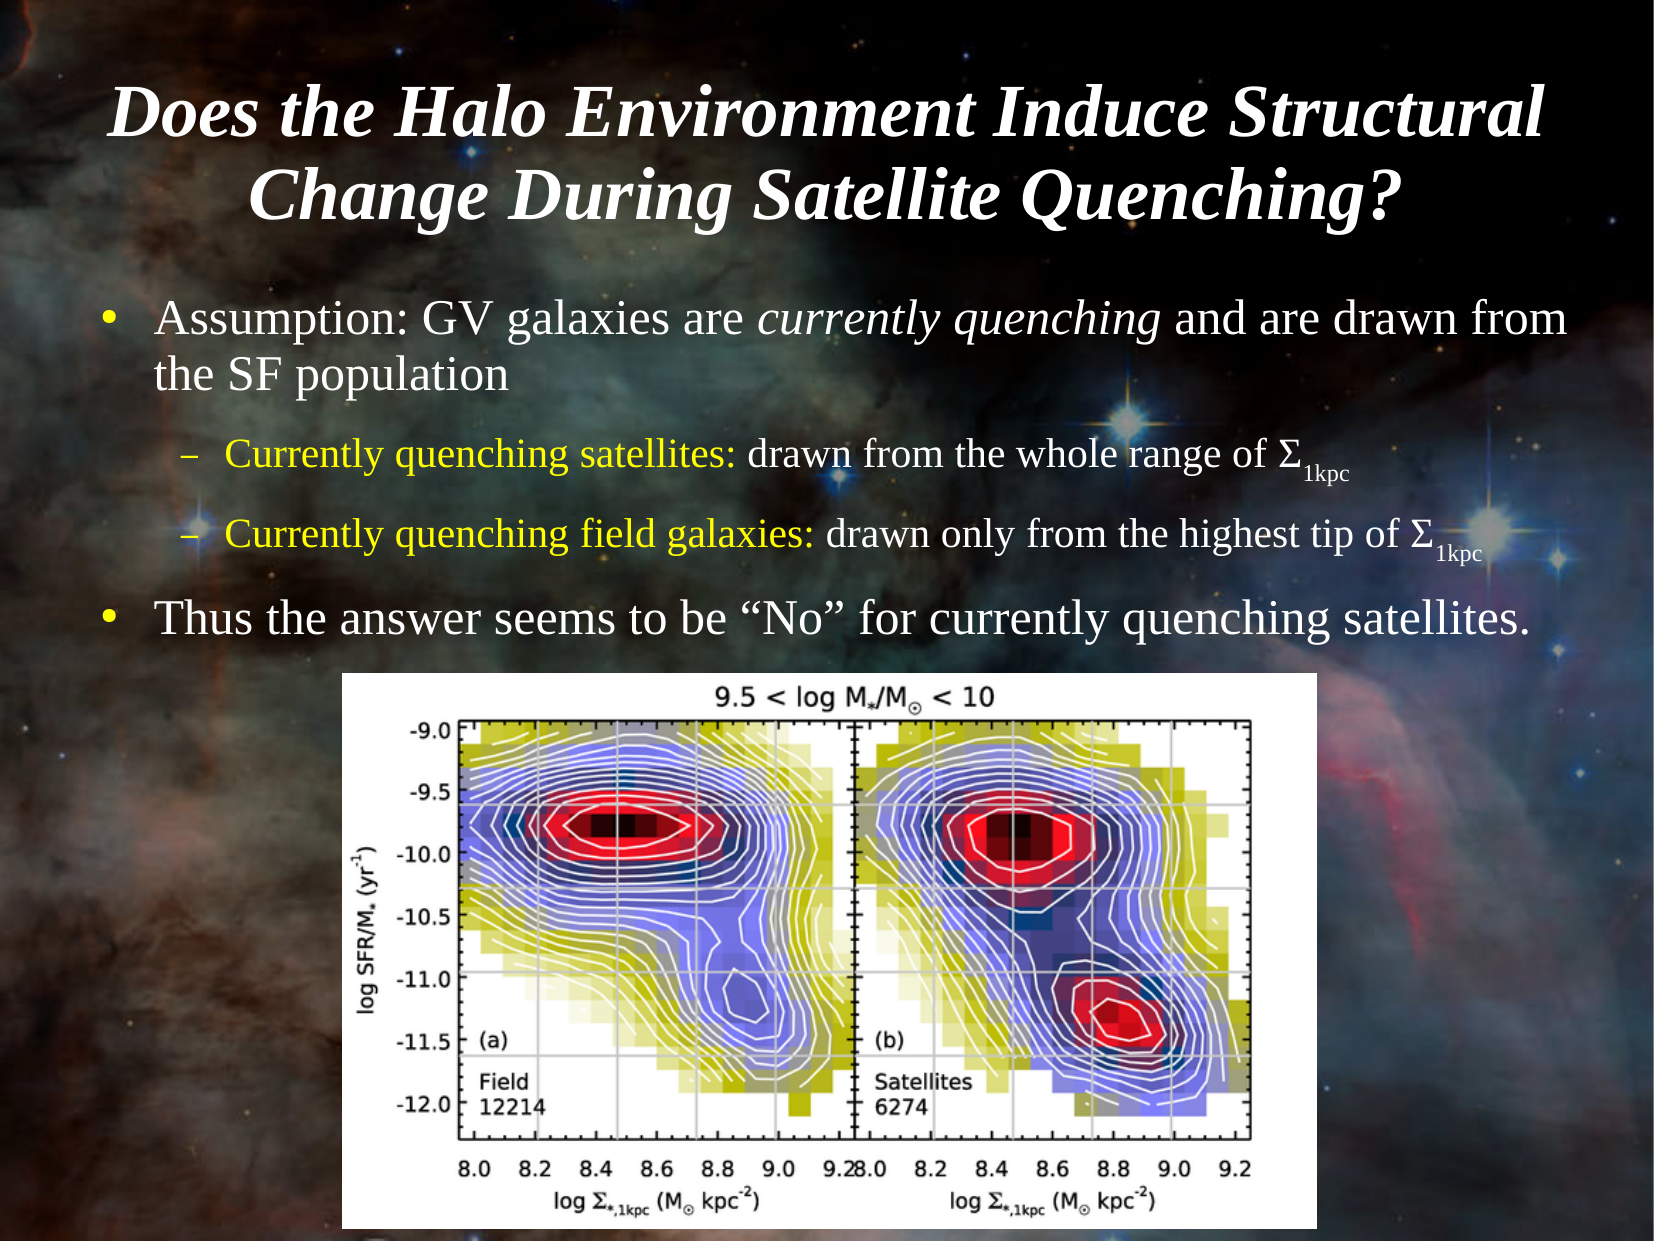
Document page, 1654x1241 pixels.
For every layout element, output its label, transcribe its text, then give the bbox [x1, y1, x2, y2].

title Does the Halo Environment Induce Structural Change During Satellite Quenching? [82, 49, 1571, 257]
picture [0, 0, 1654, 1241]
list Assumption: GV galaxies are currently quenching and are drawn from the SF population Currently quenching satellites: drawn from the whole range of Σ1kpc Currently quenching field galaxies: drawn only from the highest tip of Σ1kpc Thus the answer seems to be “No” for currently quenching satellites. [82, 290, 1571, 1010]
